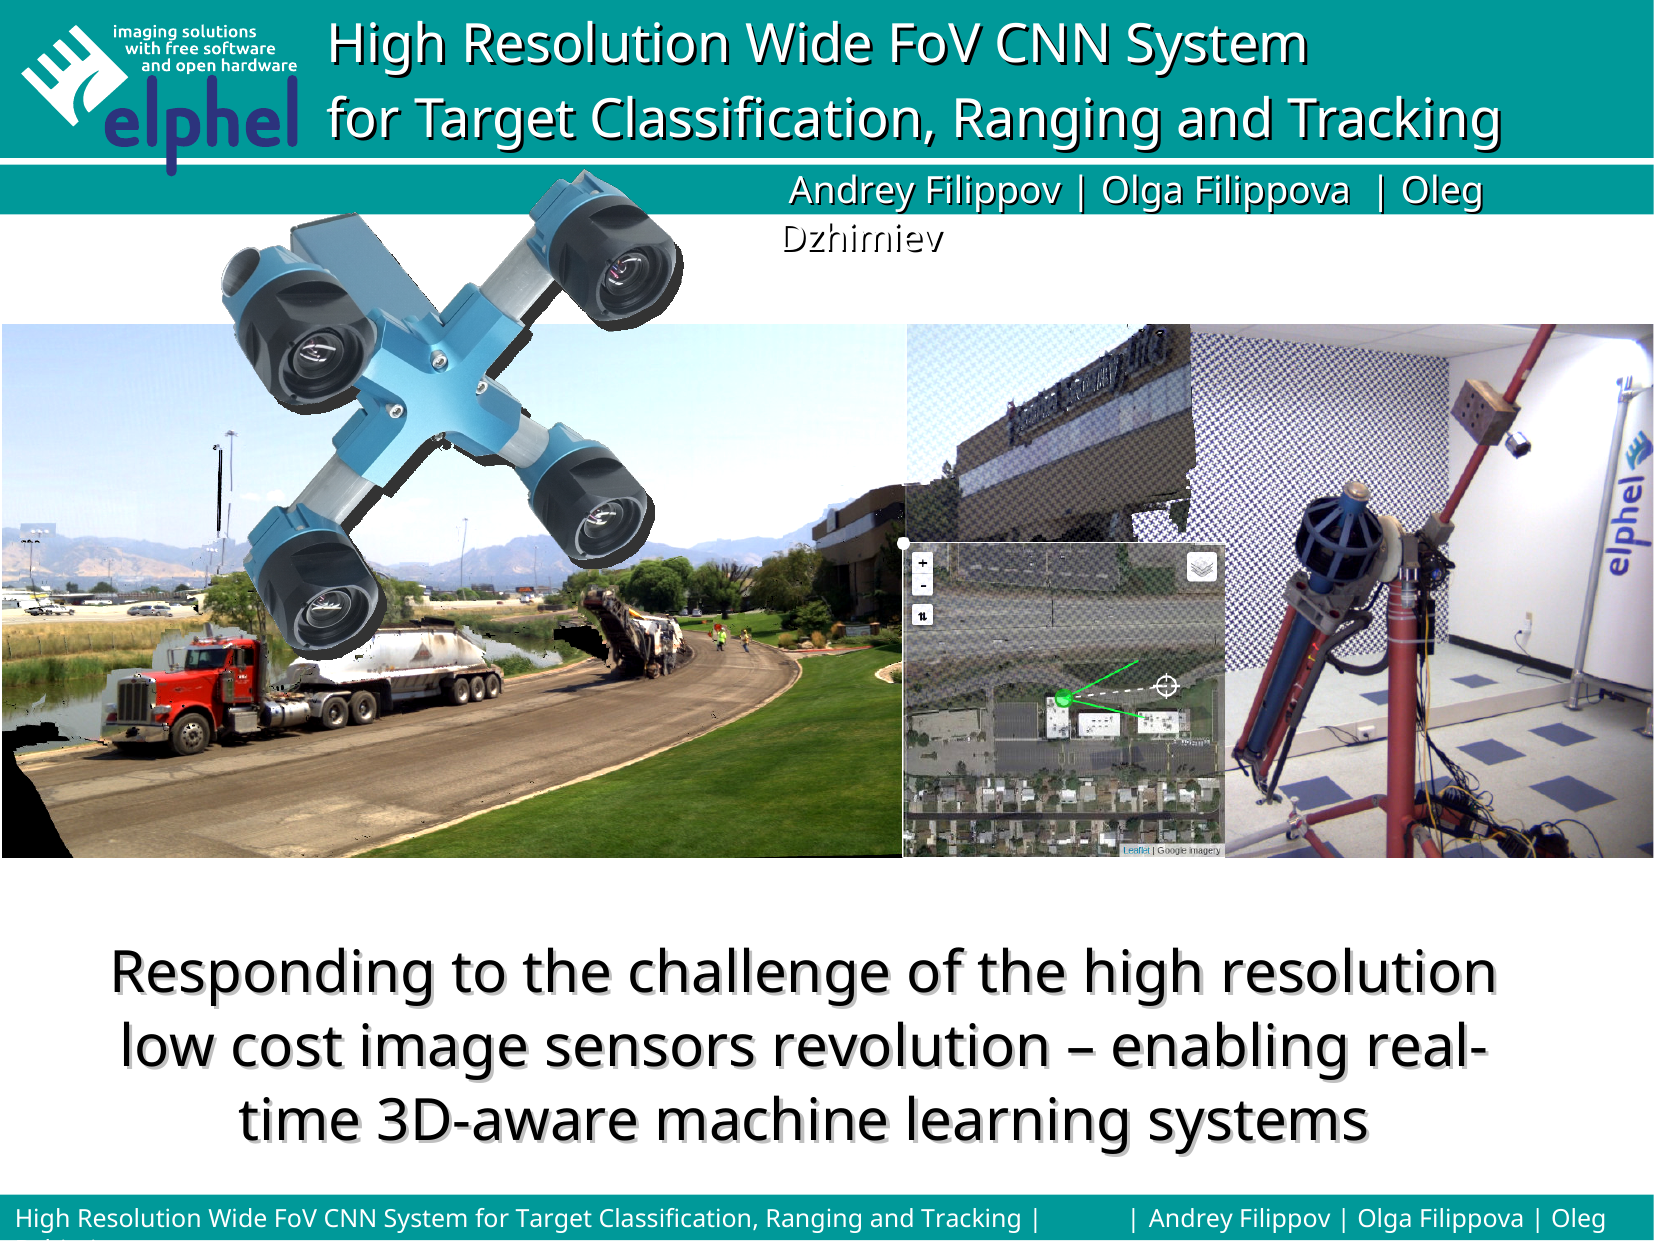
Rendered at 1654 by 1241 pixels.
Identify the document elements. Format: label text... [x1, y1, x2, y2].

picture [815, 235, 824, 249]
title High Resolution Wide FoV CNN System for Target Classification, Ranging and Tracking [326, 0, 1641, 157]
picture [2, 109, 1654, 858]
text_box Andrey Filippov | Olga Filippova | Oleg Dzhimiev [764, 157, 1654, 221]
text_box Responding to the challenge of the high resolution low cost image sensors revolution – enabling real-time 3D-aware machine learning systems [94, 926, 1571, 1194]
